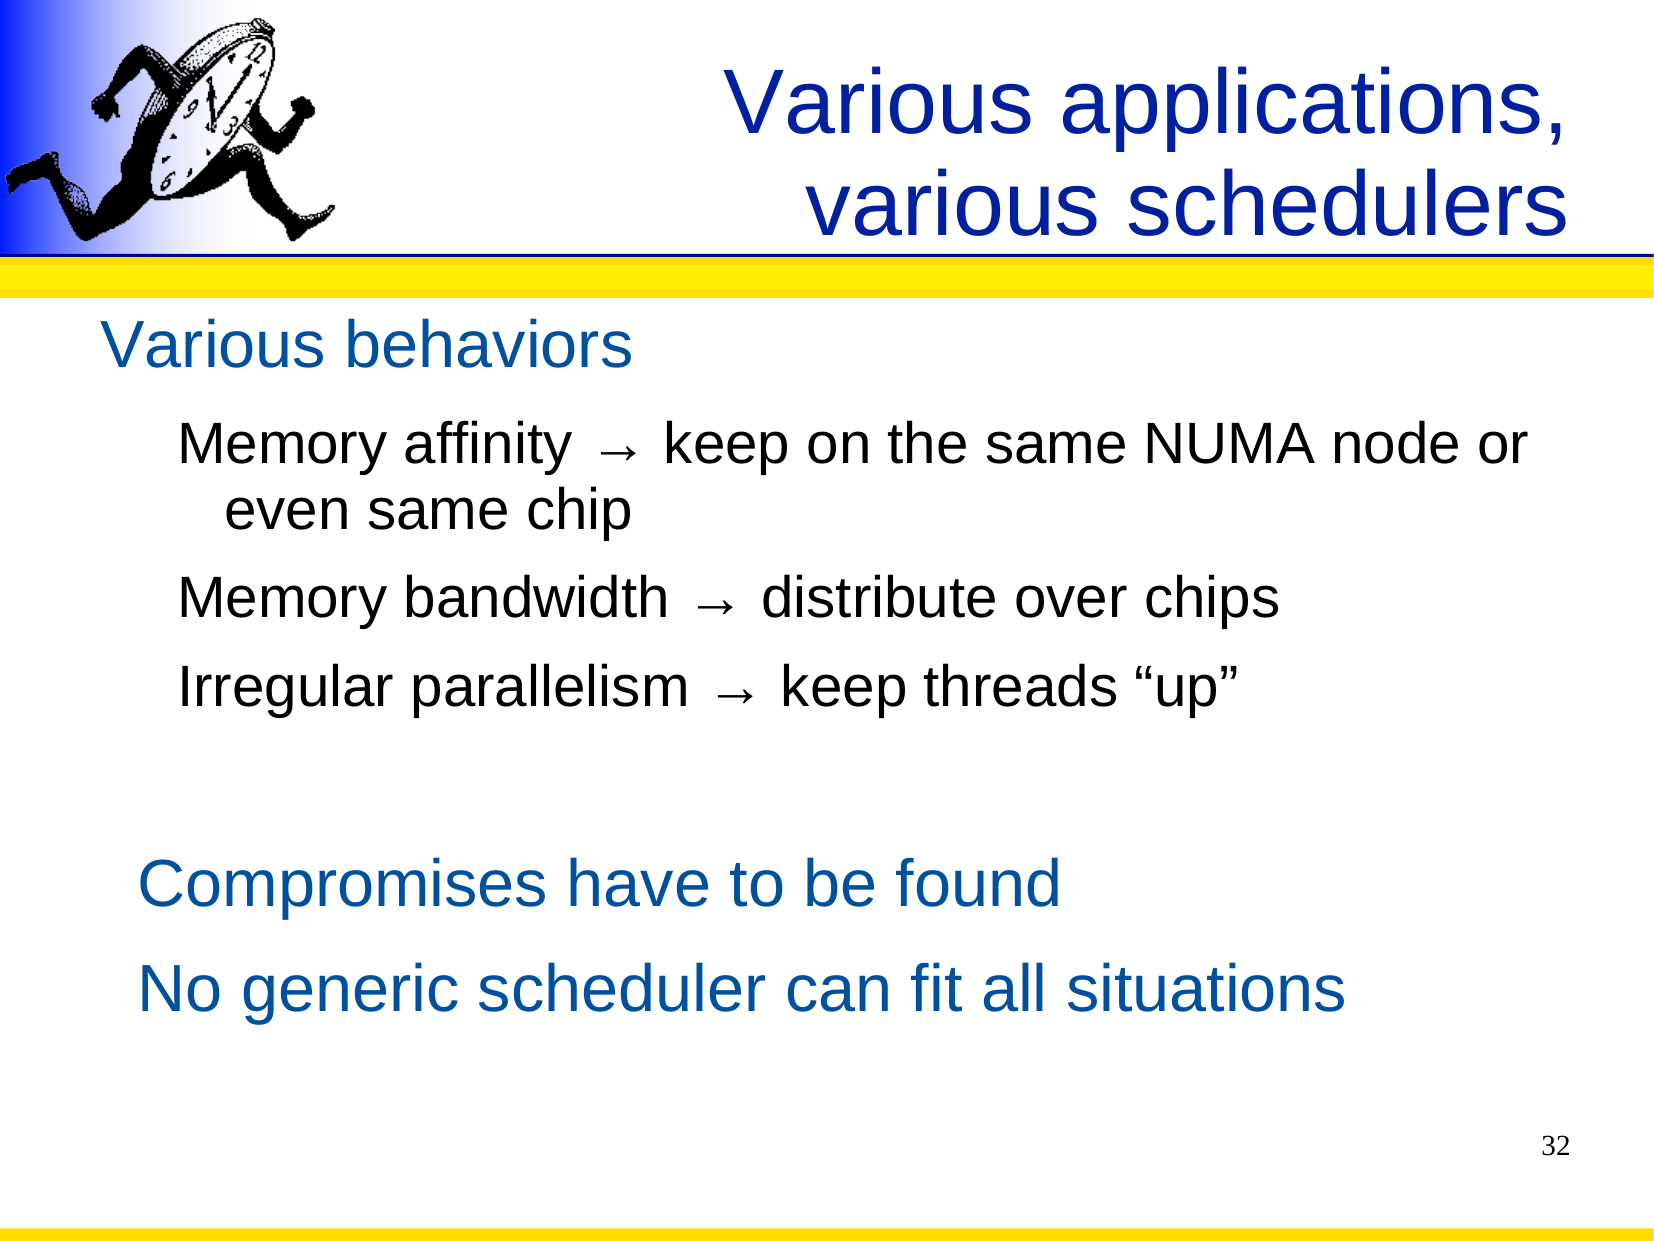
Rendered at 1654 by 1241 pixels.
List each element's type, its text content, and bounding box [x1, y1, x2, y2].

title Various applications, various schedulers [372, 49, 1571, 257]
picture [4, 9, 343, 253]
list Various behaviors Memory affinity → keep on the same NUMA node or even same chip Memory bandwidth → distribute over chips Irregular parallelism → keep threads “up” Compromises have to be found No generic scheduler can fit all situations [82, 307, 1571, 1111]
